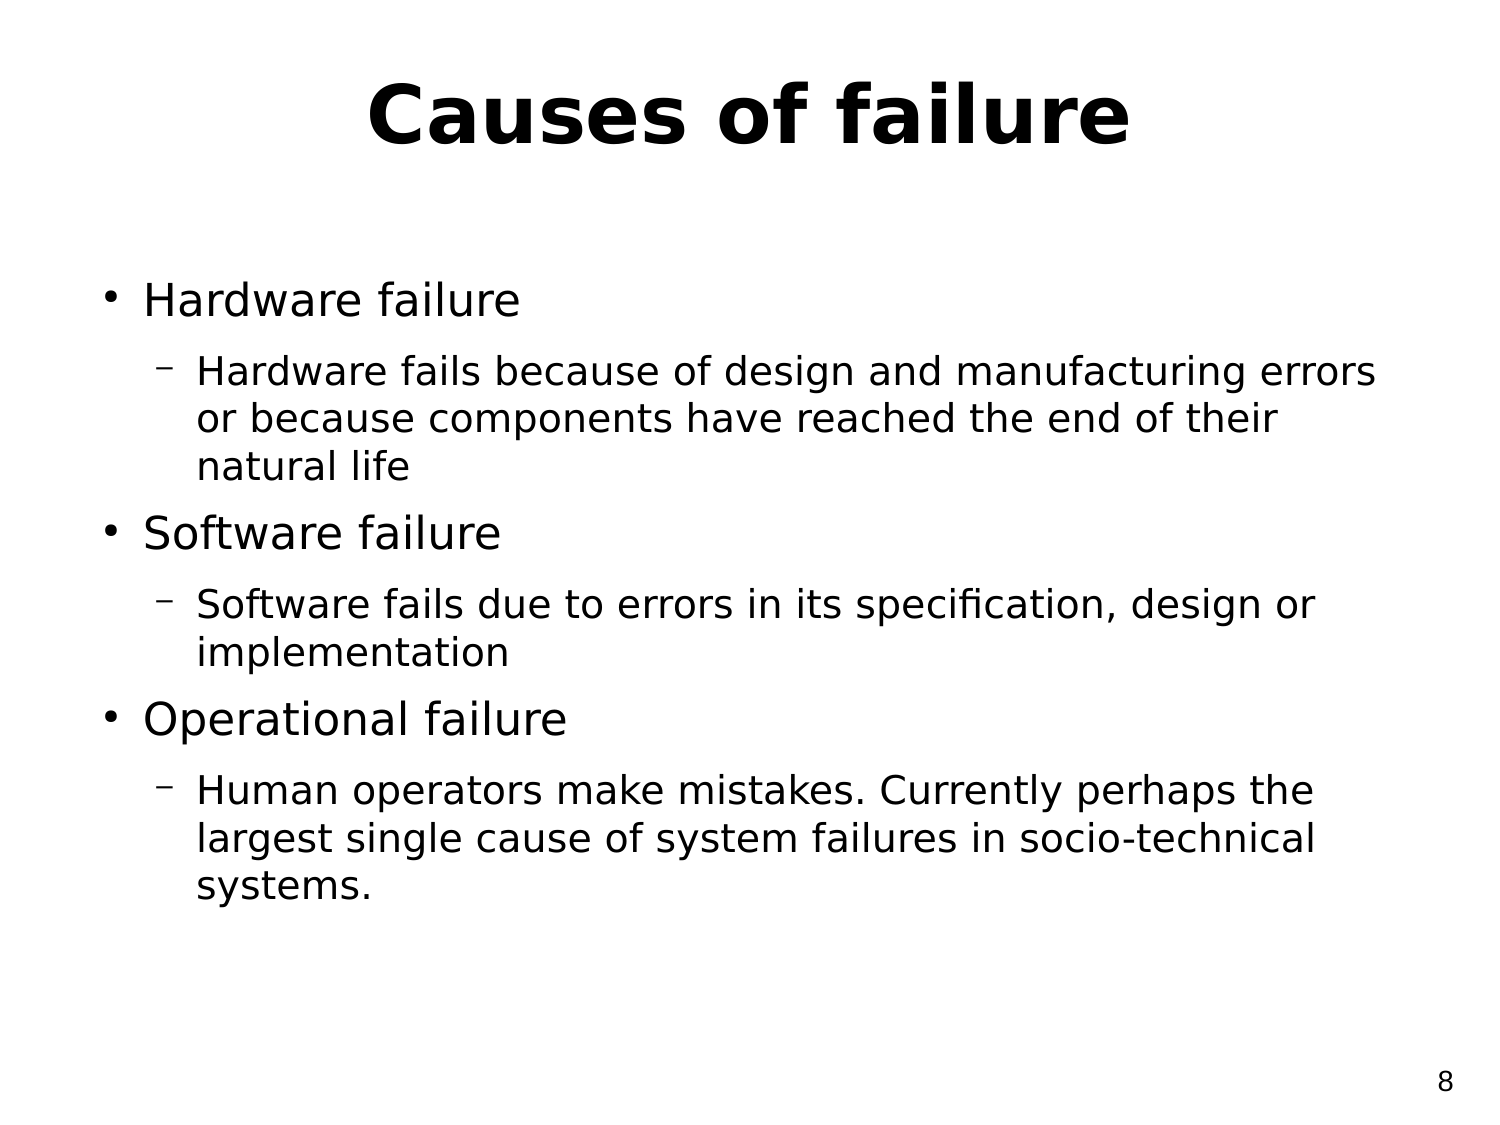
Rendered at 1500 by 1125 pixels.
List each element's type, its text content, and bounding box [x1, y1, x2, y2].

list Hardware failure Hardware fails because of design and manufacturing errors or because components have reached the end of their natural life Software failure Software fails due to errors in its specification, design or implementation Operational failure Human operators make mistakes. Currently perhaps the largest single cause of system failures in socio-technical systems. [75, 263, 1425, 916]
title Causes of failure [75, 44, 1425, 177]
